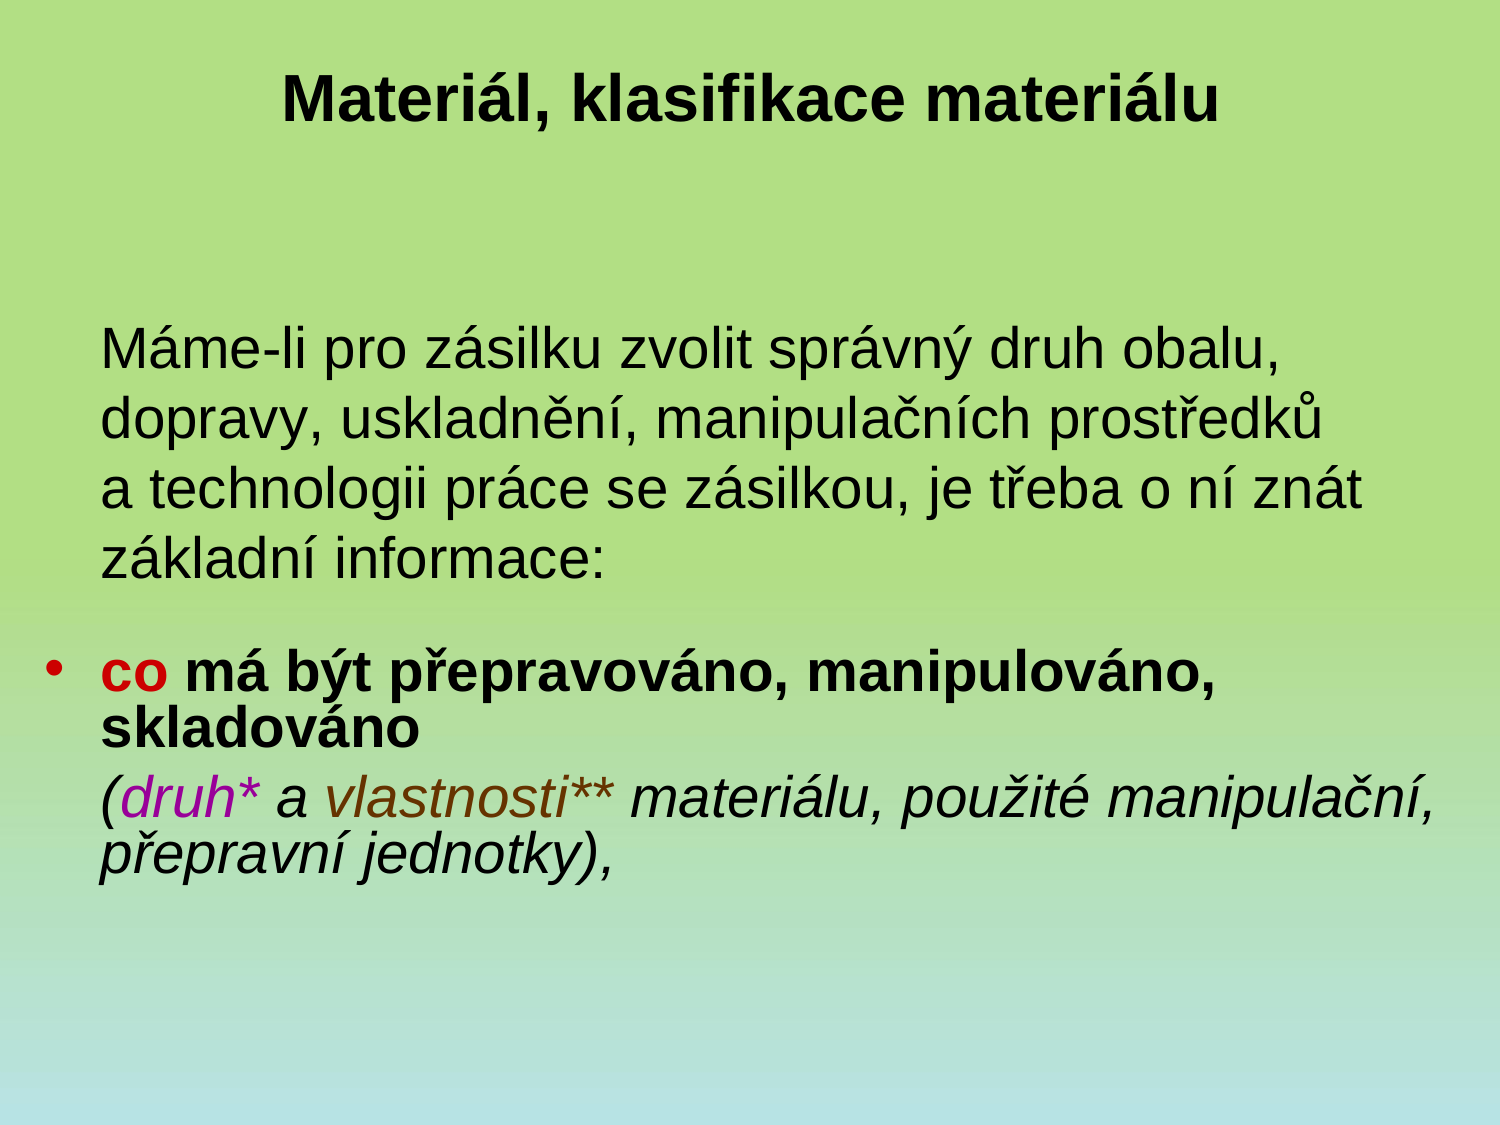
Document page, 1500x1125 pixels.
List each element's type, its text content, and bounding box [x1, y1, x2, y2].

picture [0, 0, 1500, 1125]
list Máme-li pro zásilku zvolit správný druh obalu, dopravy, uskladnění, manipulačních prostředků a technologii práce se zásilkou, je třeba o ní znát základní informace: co má být přepravováno, manipulováno, skladováno (druh* a vlastnosti** materiálu, použité manipulační, přepravní jednotky), [29, 302, 1471, 1062]
title Materiál, klasifikace materiálu [76, 42, 1427, 147]
